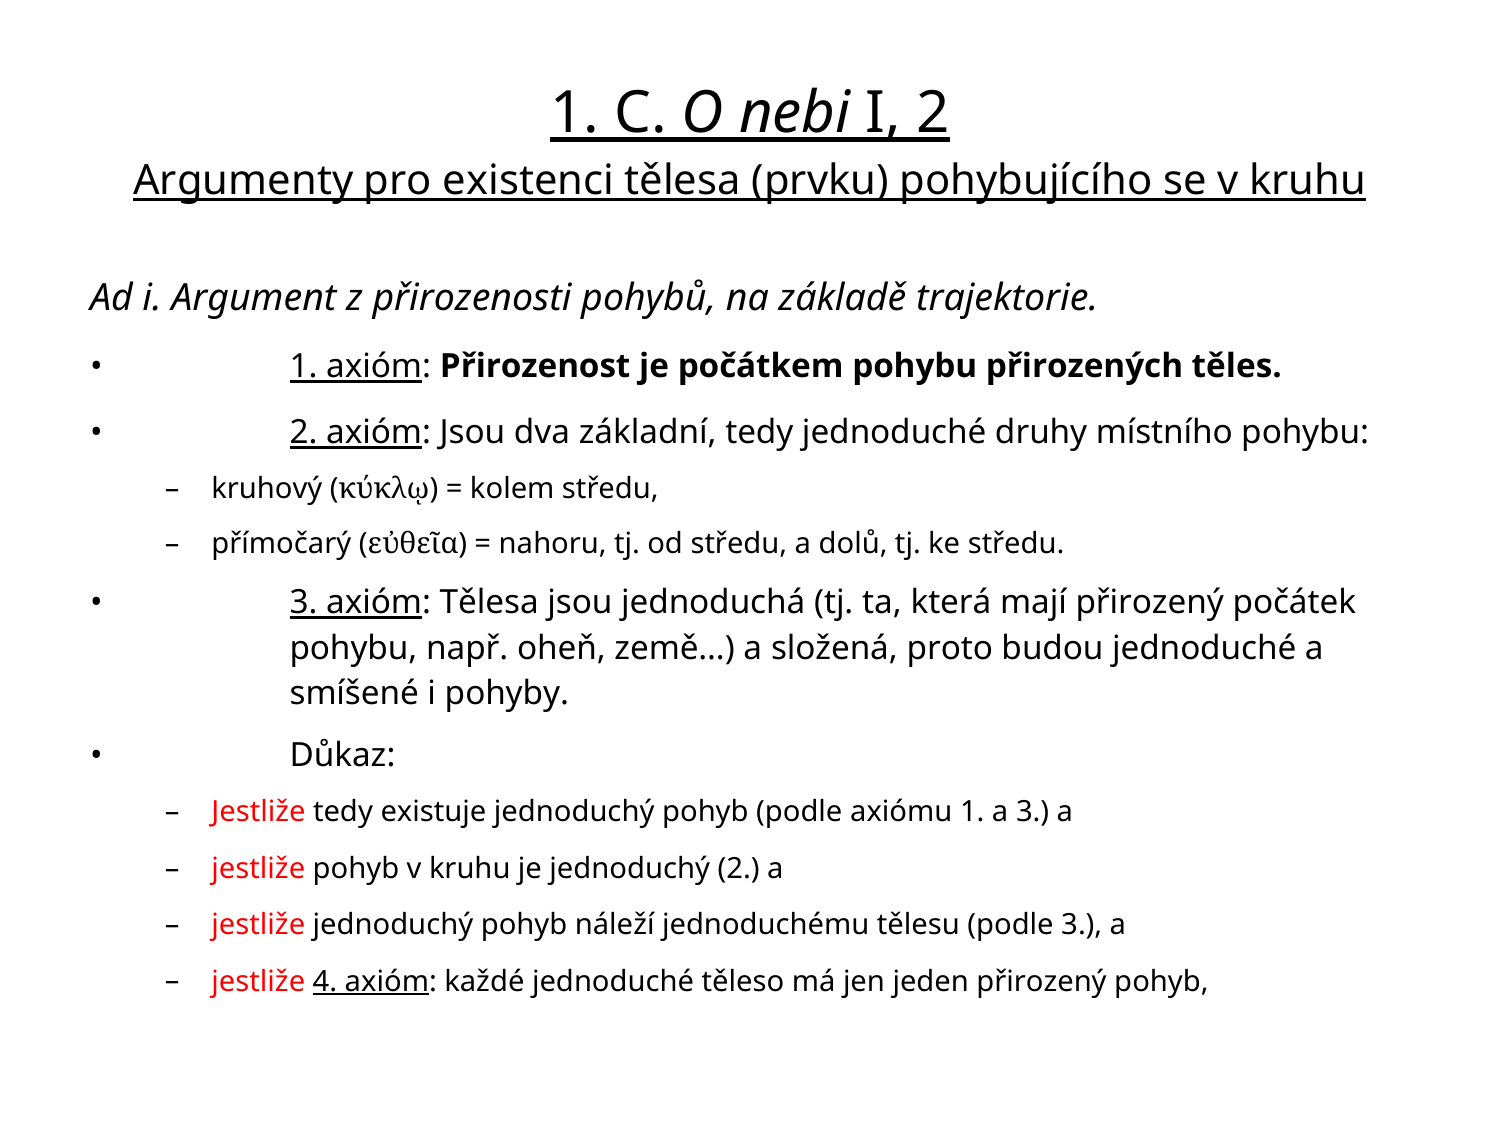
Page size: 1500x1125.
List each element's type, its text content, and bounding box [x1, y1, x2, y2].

list Ad i. Argument z přirozenosti pohybů, na základě trajektorie. 1. axióm: Přirozenost je počátkem pohybu přirozených těles. 2. axióm: Jsou dva základní, tedy jednoduché druhy místního pohybu: kruhový (κύκλῳ) = kolem středu, přímočarý (εὐθεῖα) = nahoru, tj. od středu, a dolů, tj. ke středu. 3. axióm: Tělesa jsou jednoduchá (tj. ta, která mají přirozený počátek pohybu, např. oheň, země…) a složená, proto budou jednoduché a smíšené i pohyby. Důkaz: Jestliže tedy existuje jednoduchý pohyb (podle axiómu 1. a 3.) a jestliže pohyb v kruhu je jednoduchý (2.) a jestliže jednoduchý pohyb náleží jednoduchému tělesu (podle 3.), a jestliže 4. axióm: každé jednoduché těleso má jen jeden přirozený pohyb, [75, 262, 1426, 1006]
title 1. C. O nebi I, 2 Argumenty pro existenci tělesa (prvku) pohybujícího se v kruhu [75, 45, 1426, 233]
